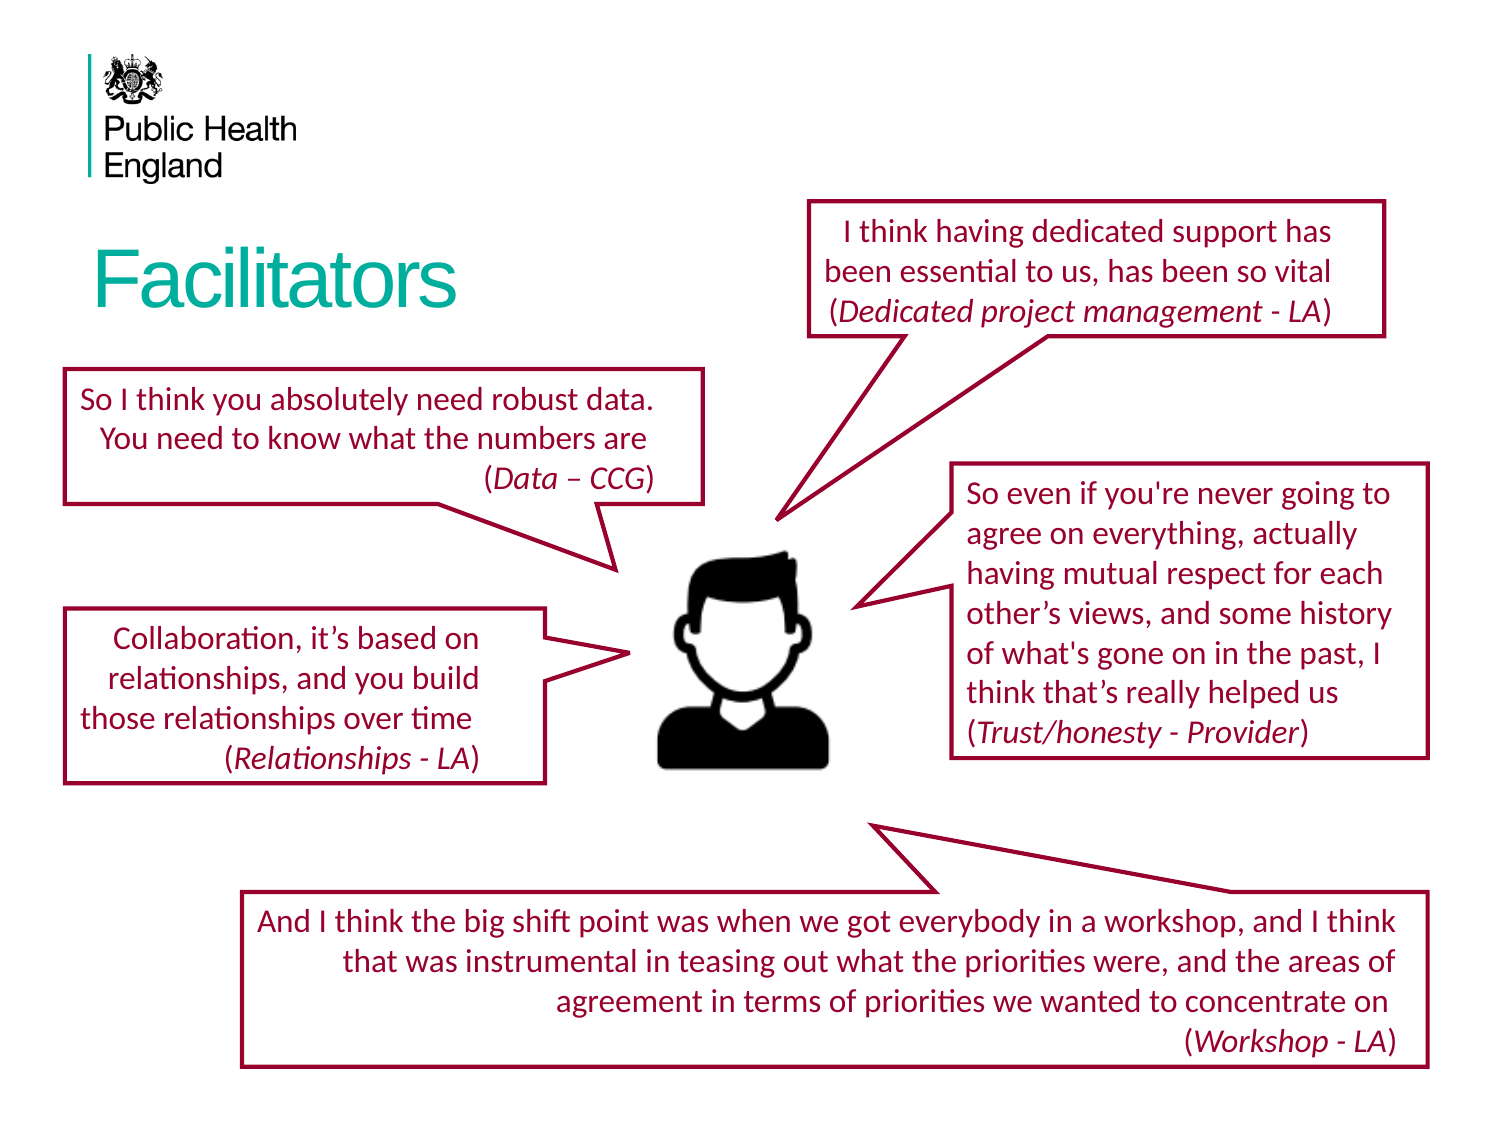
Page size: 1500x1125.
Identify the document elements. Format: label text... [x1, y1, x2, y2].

text_box I think having dedicated support has been essential to us, has been so vital (Dedicated project management - LA) [809, 201, 1385, 224]
text_box Collaboration, it’s based on relationships, and you build those relationships over time (Relationships - LA) [64, 608, 630, 784]
picture [640, 538, 857, 807]
text_box So even if you're never going to agree on everything, actually having mutual respect for each other’s views, and some history of what's gone on in the past, I think that’s really helped us (Trust/honesty - Provider) [856, 463, 1428, 759]
text_box So I think you absolutely need robust data. You need to know what the numbers are (Data – CCG) [64, 369, 703, 570]
text_box I think having dedicated support has been essential to us, has been so vital (Dedicated project management - LA) [776, 331, 1385, 521]
title Facilitators [91, 224, 1409, 331]
text_box And I think the big shift point was when we got everybody in a workshop, and I think that was instrumental in teasing out what the priorities were, and the areas of agreement in terms of priorities we wanted to concentrate on (Workshop - LA) [242, 825, 1428, 1067]
